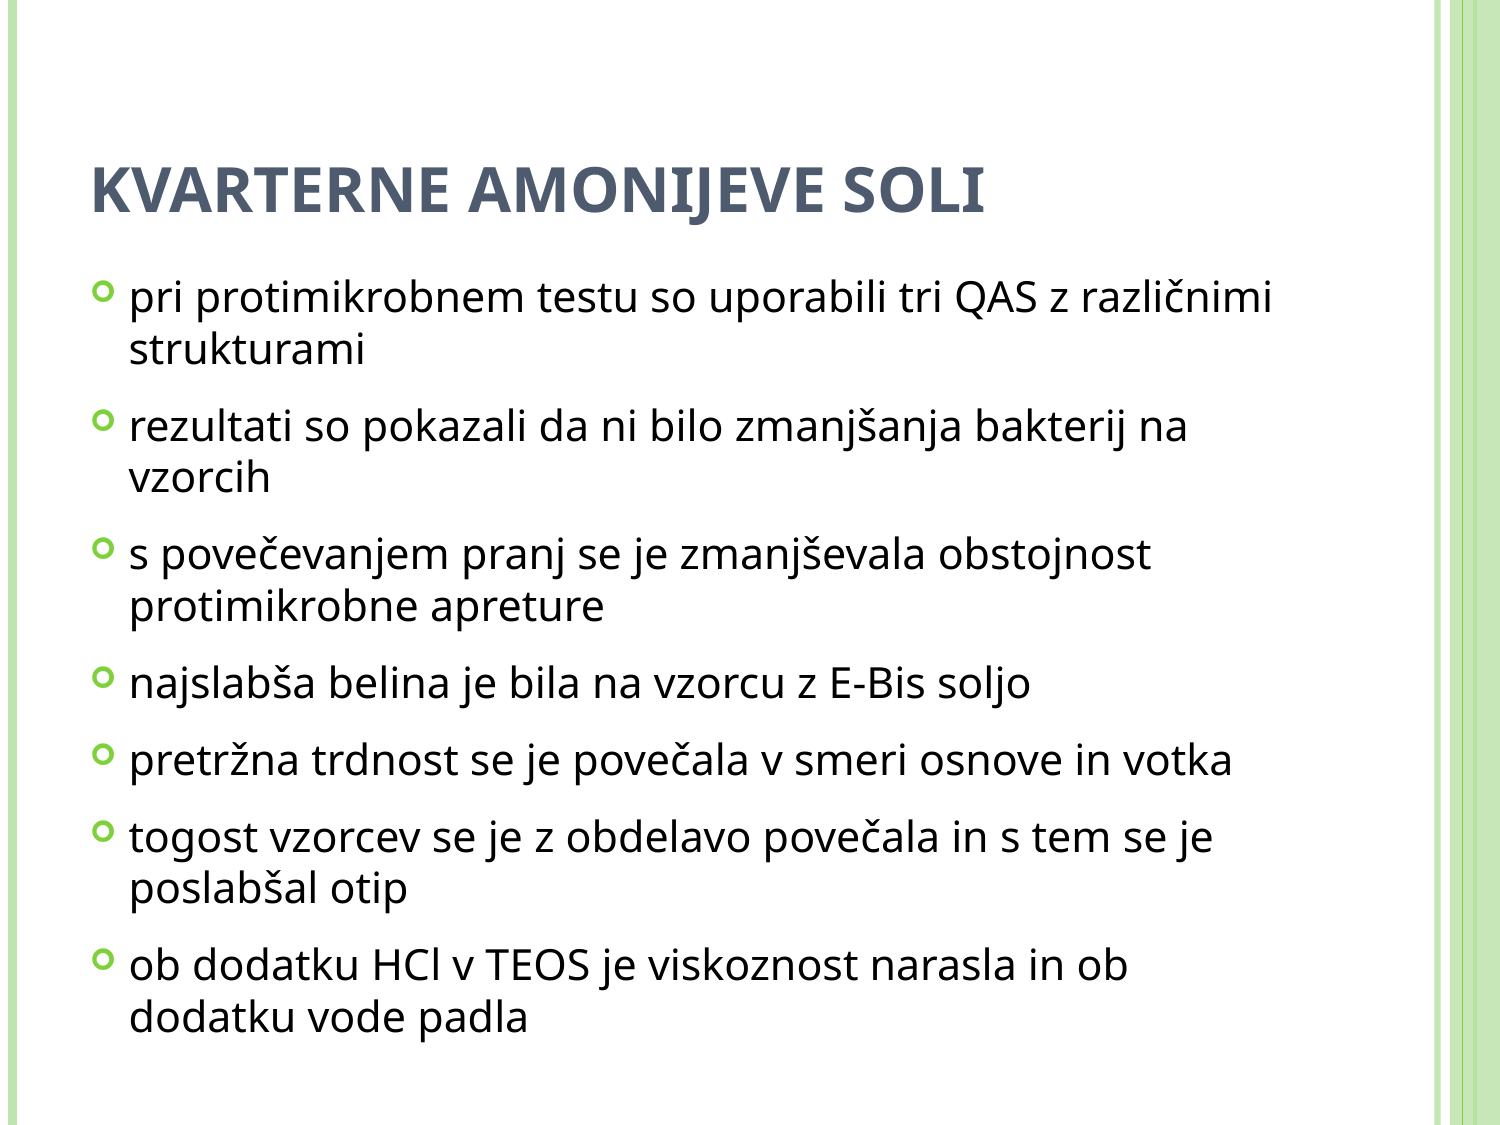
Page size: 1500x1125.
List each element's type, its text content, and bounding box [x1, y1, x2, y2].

title KVARTERNE AMONIJEVE SOLI [75, 45, 1300, 233]
list pri protimikrobnem testu so uporabili tri QAS z različnimi strukturami rezultati so pokazali da ni bilo zmanjšanja bakterij na vzorcih s povečevanjem pranj se je zmanjševala obstojnost protimikrobne apreture najslabša belina je bila na vzorcu z E-Bis soljo pretržna trdnost se je povečala v smeri osnove in votka togost vzorcev se je z obdelavo povečala in s tem se je poslabšal otip ob dodatku HCl v TEOS je viskoznost narasla in ob dodatku vode padla [75, 262, 1300, 1062]
